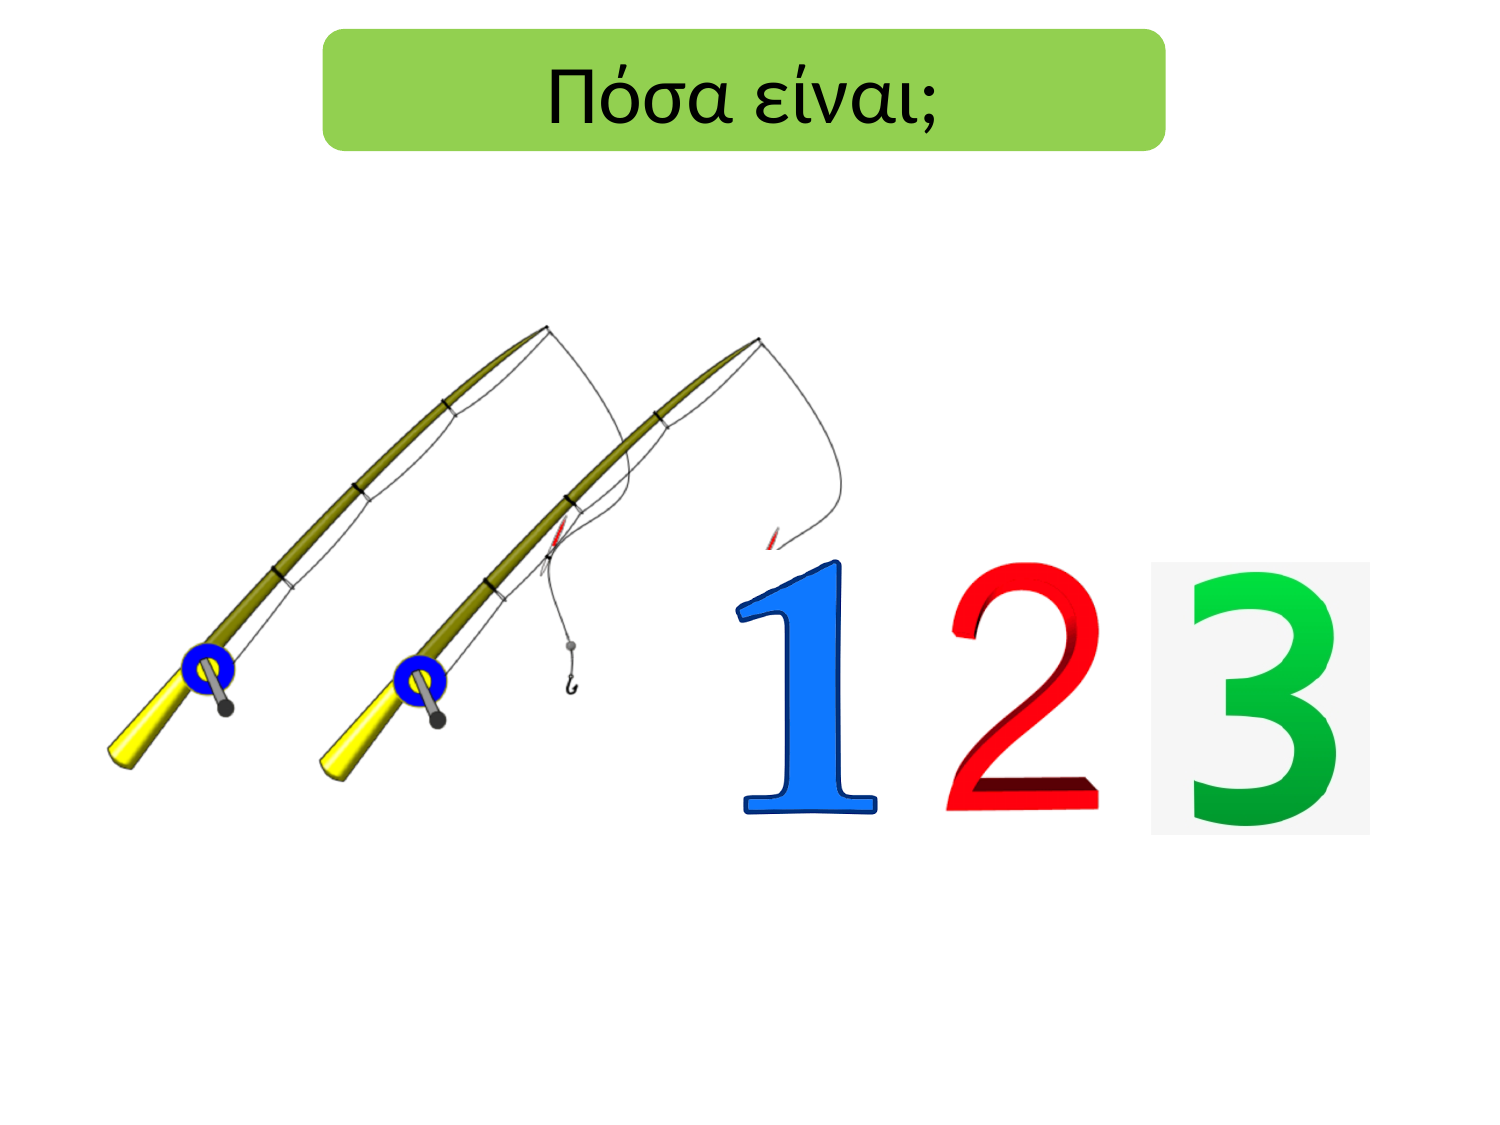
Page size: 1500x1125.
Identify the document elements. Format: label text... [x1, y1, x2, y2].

text_box Πόσα είναι; [324, 30, 1164, 149]
picture [891, 550, 1370, 835]
picture [92, 294, 886, 837]
